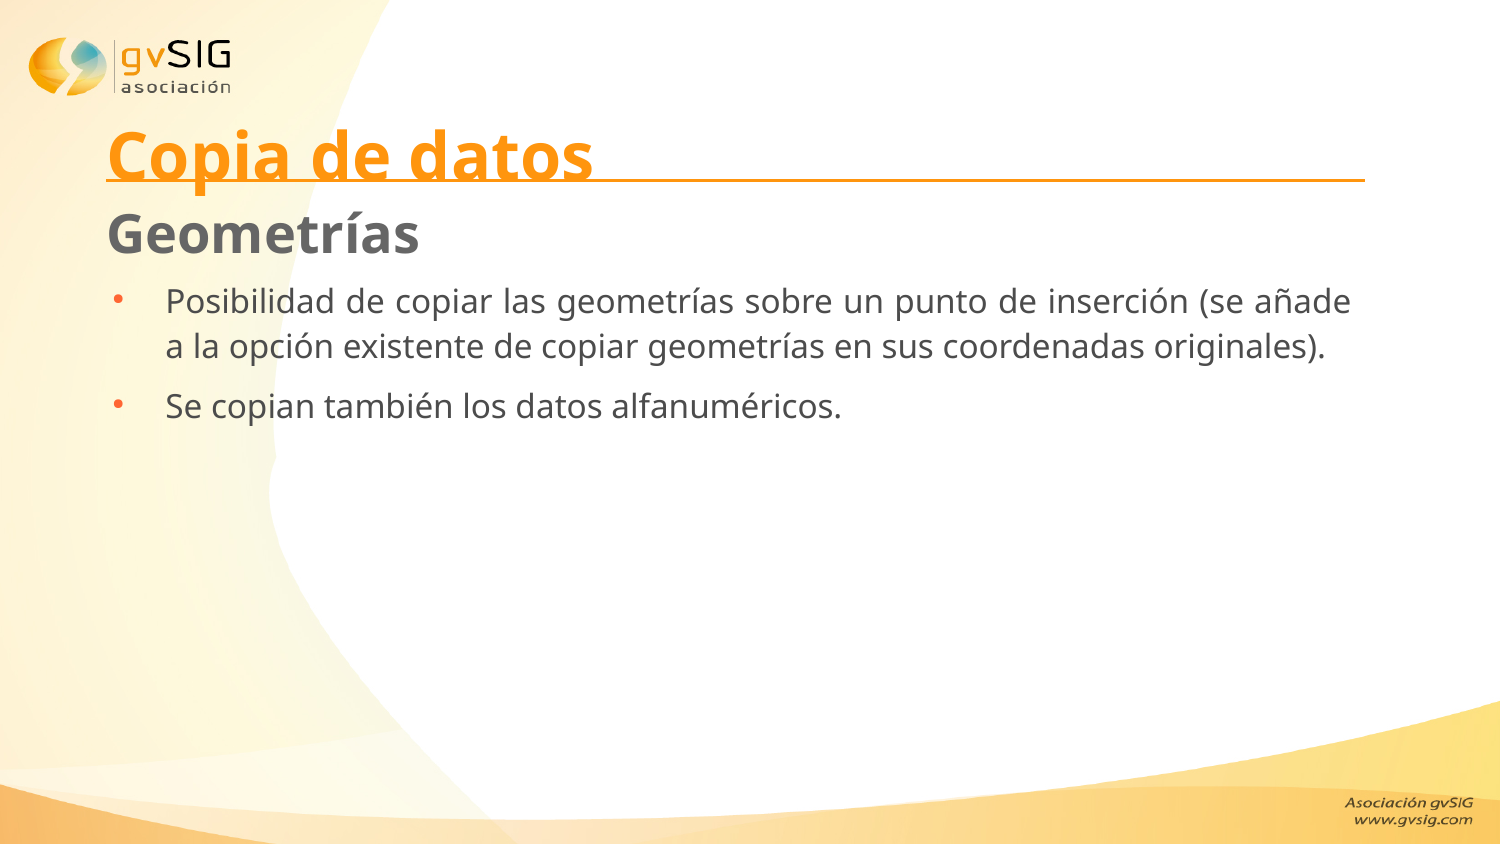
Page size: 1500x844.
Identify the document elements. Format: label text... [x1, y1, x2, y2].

list Posibilidad de copiar las geometrías sobre un punto de inserción (se añade a la opción existente de copiar geometrías en sus coordenadas originales). Se copian también los datos alfanuméricos. [94, 277, 1354, 532]
title Copia de datos [106, 115, 1457, 193]
picture [0, 0, 1500, 844]
text_box Geometrías [106, 200, 1382, 265]
